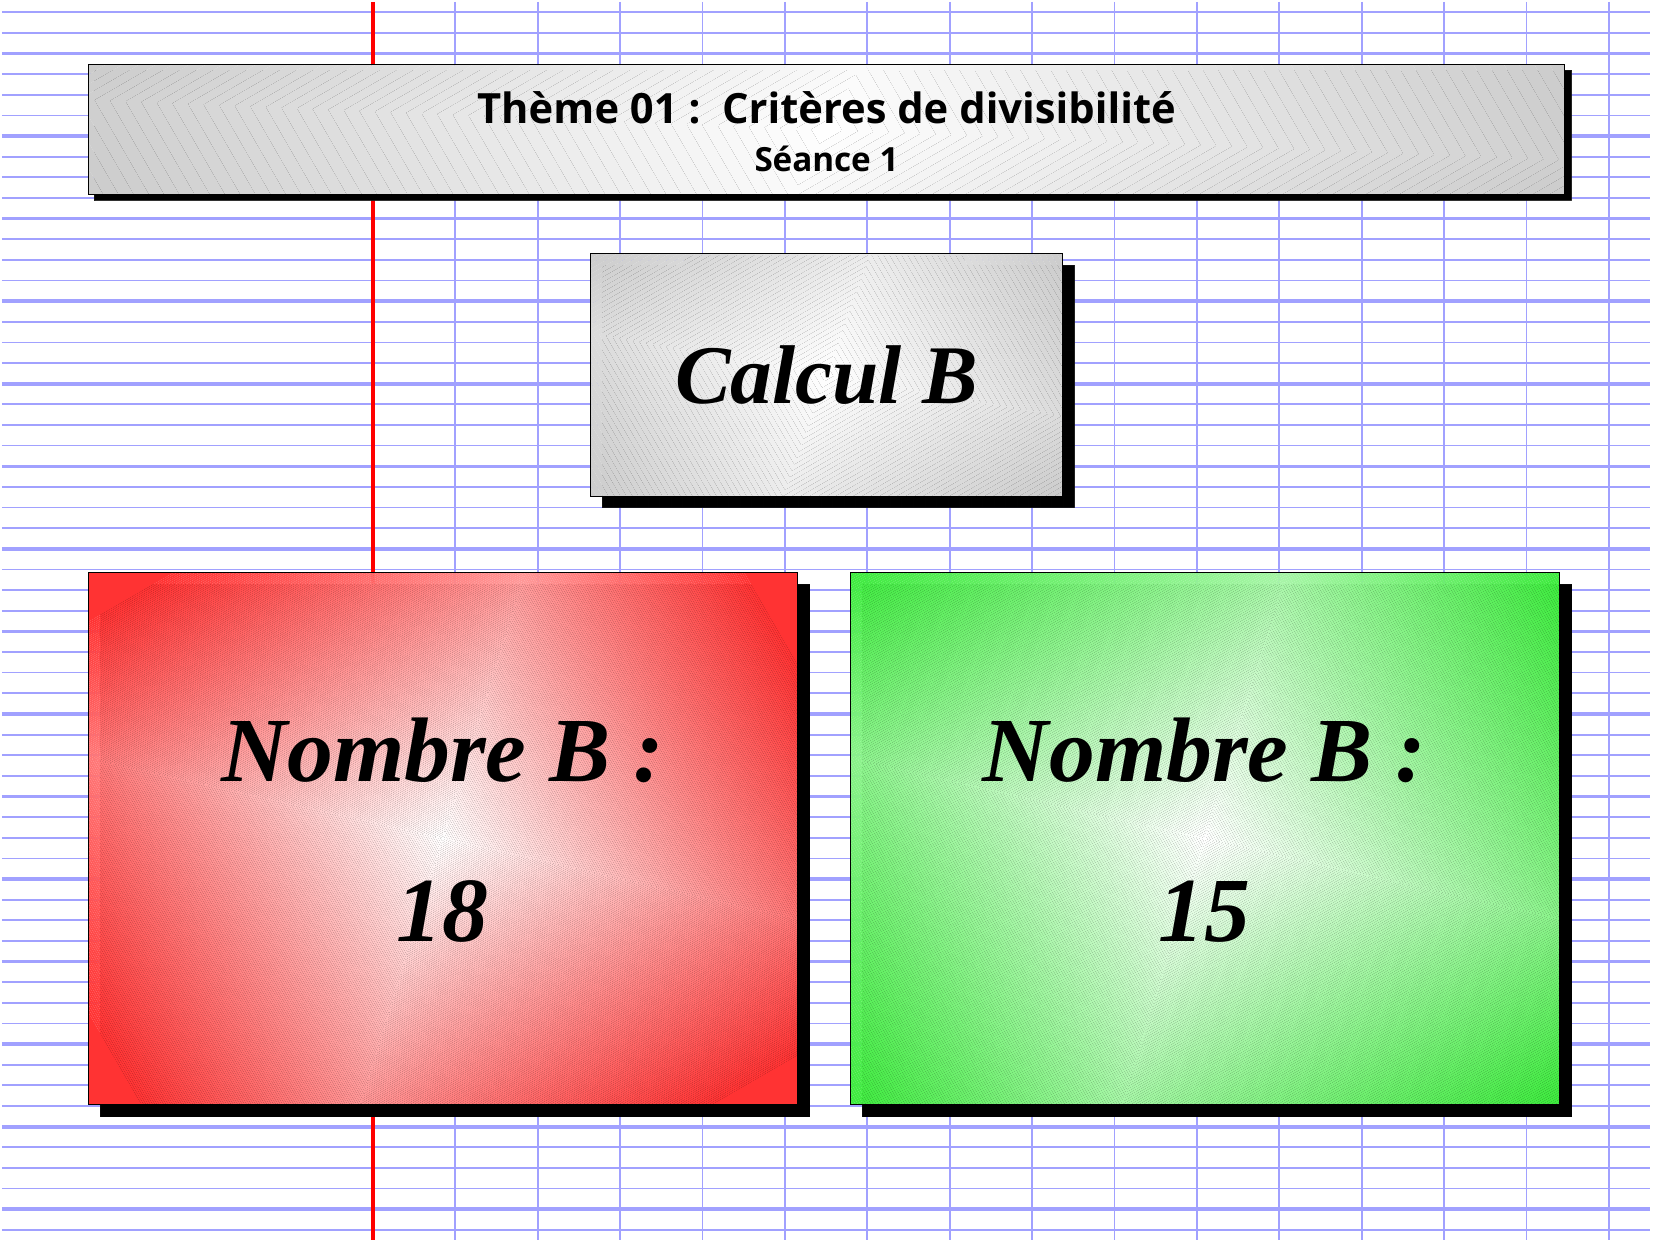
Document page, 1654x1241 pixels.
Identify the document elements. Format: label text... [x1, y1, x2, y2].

text_box Calcul B [590, 253, 1063, 497]
text_box Nombre B : 18 [88, 572, 798, 1105]
picture [0, 0, 1654, 1241]
text_box Nombre B : 15 [850, 572, 1560, 1105]
text_box Thème 01 : Critères de divisibilité Séance 1 [88, 64, 1565, 195]
